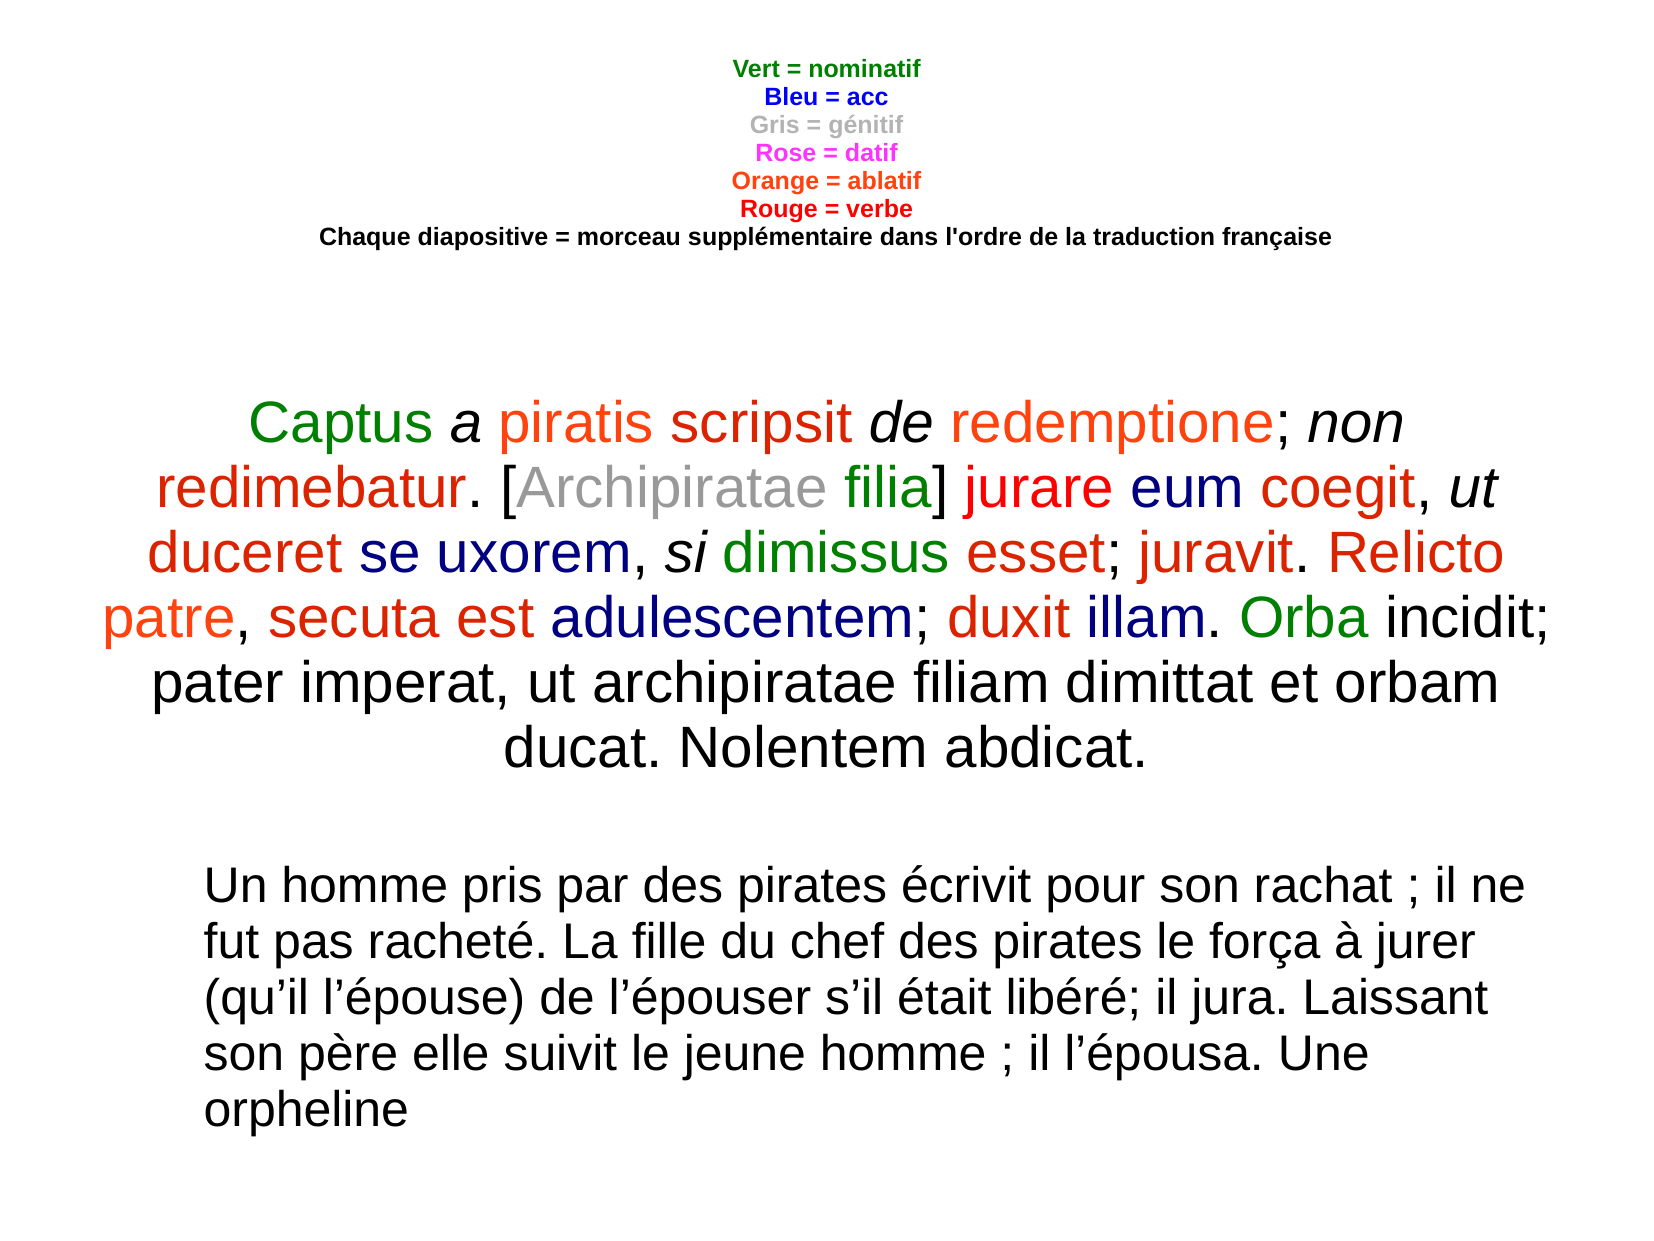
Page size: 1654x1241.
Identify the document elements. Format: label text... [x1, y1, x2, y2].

subtitle Captus a piratis scripsit de redemptione; non redimebatur. [Archipiratae filia] jurare eum coegit, ut duceret se uxorem, si dimissus esset; juravit. Relicto patre, secuta est adulescentem; duxit illam. Orba incidit; pater imperat, ut archipiratae filiam dimittat et orbam ducat. Nolentem abdicat. [82, 318, 1571, 851]
title Vert = nominatif Bleu = acc Gris = génitif Rose = datif Orange = ablatif Rouge = verbe Chaque diapositive = morceau supplémentaire dans l'ordre de la traduction française [82, 49, 1571, 257]
text_box Un homme pris par des pirates écrivit pour son rachat ; il ne fut pas racheté. La fille du chef des pirates le força à jurer (qu’il l’épouse) de l’épouser s’il était libéré; il jura. Laissant son père elle suivit le jeune homme ; il l’épousa. Une orpheline [188, 850, 1571, 1144]
